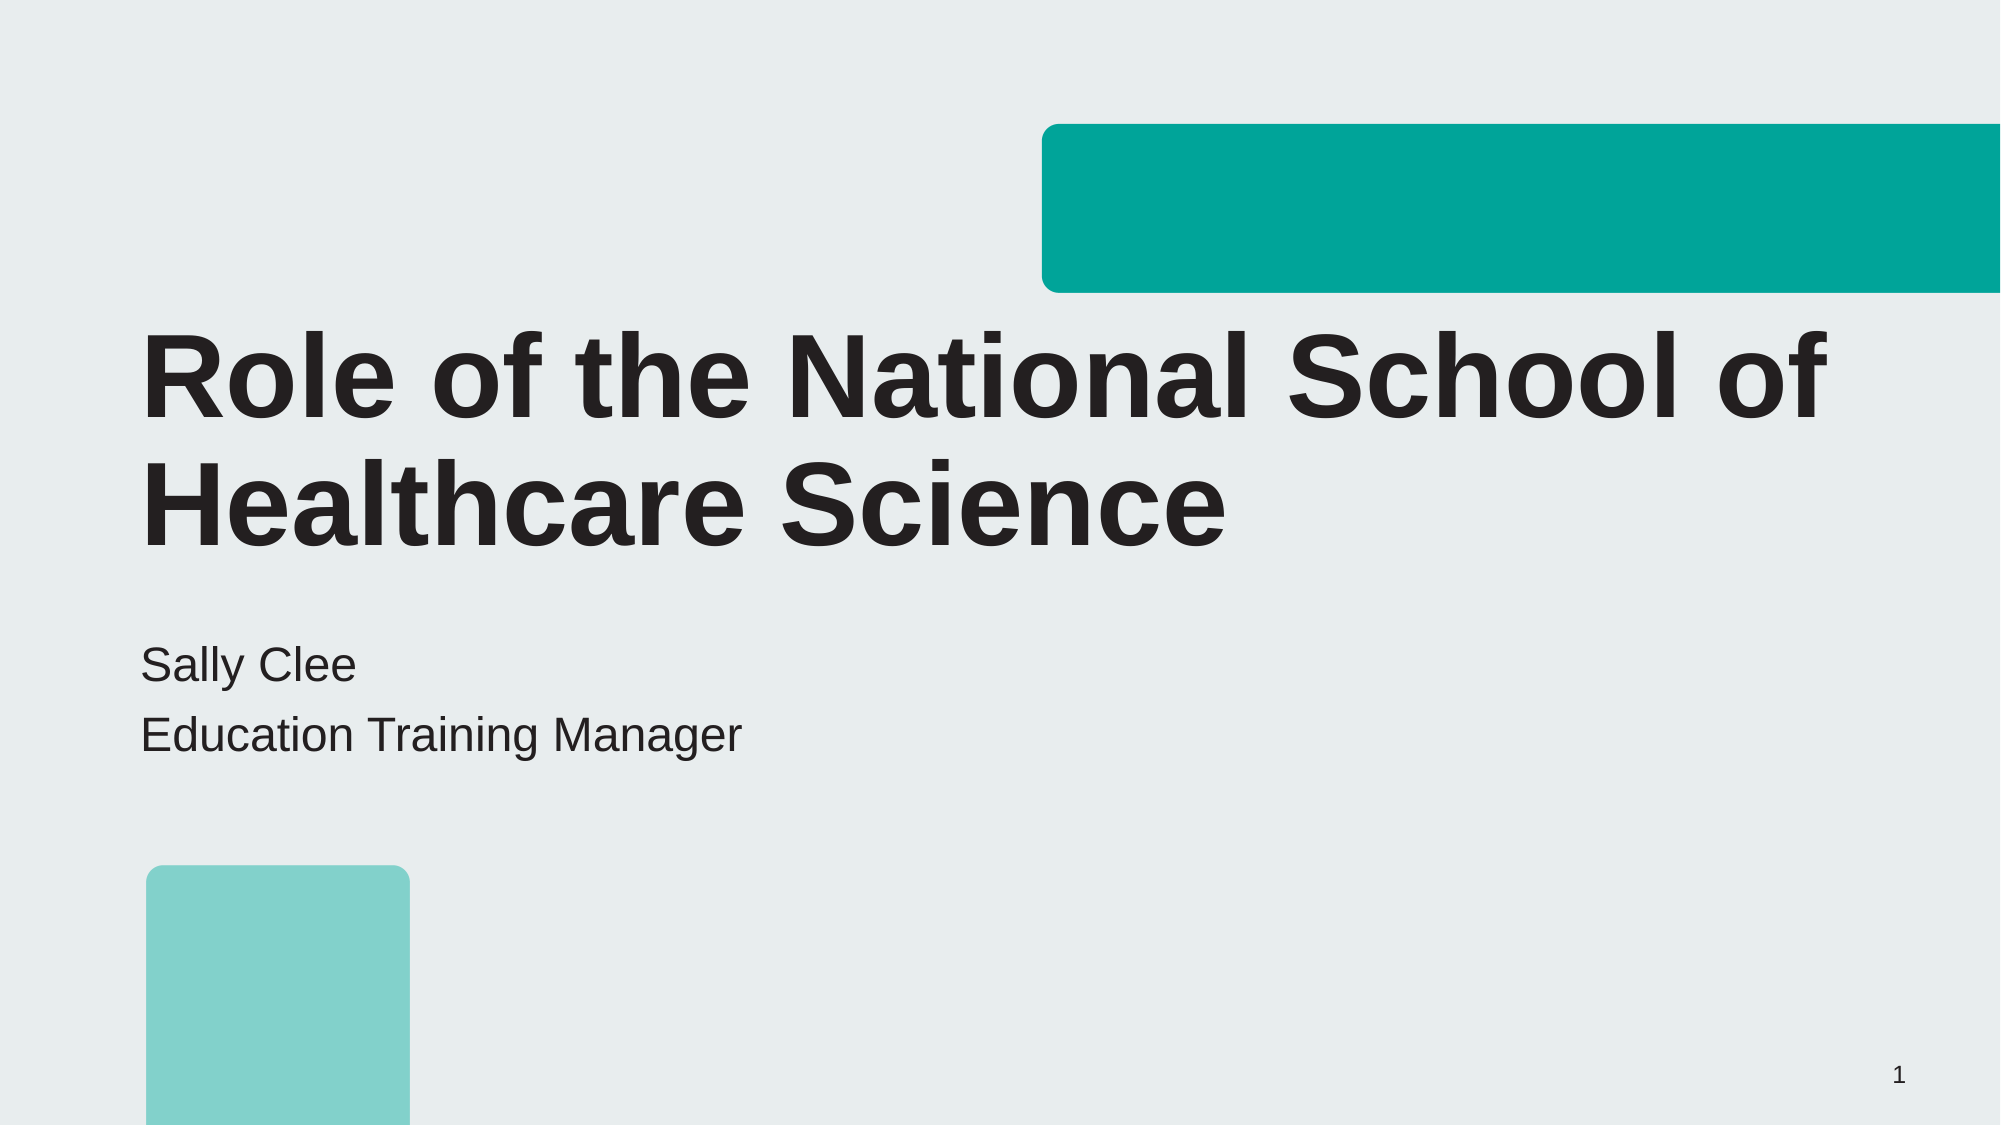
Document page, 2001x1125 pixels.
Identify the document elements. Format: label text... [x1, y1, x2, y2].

list Role of the National School of Healthcare Science [140, 314, 1865, 572]
list Sally Clee Education Training Manager [140, 640, 1145, 867]
